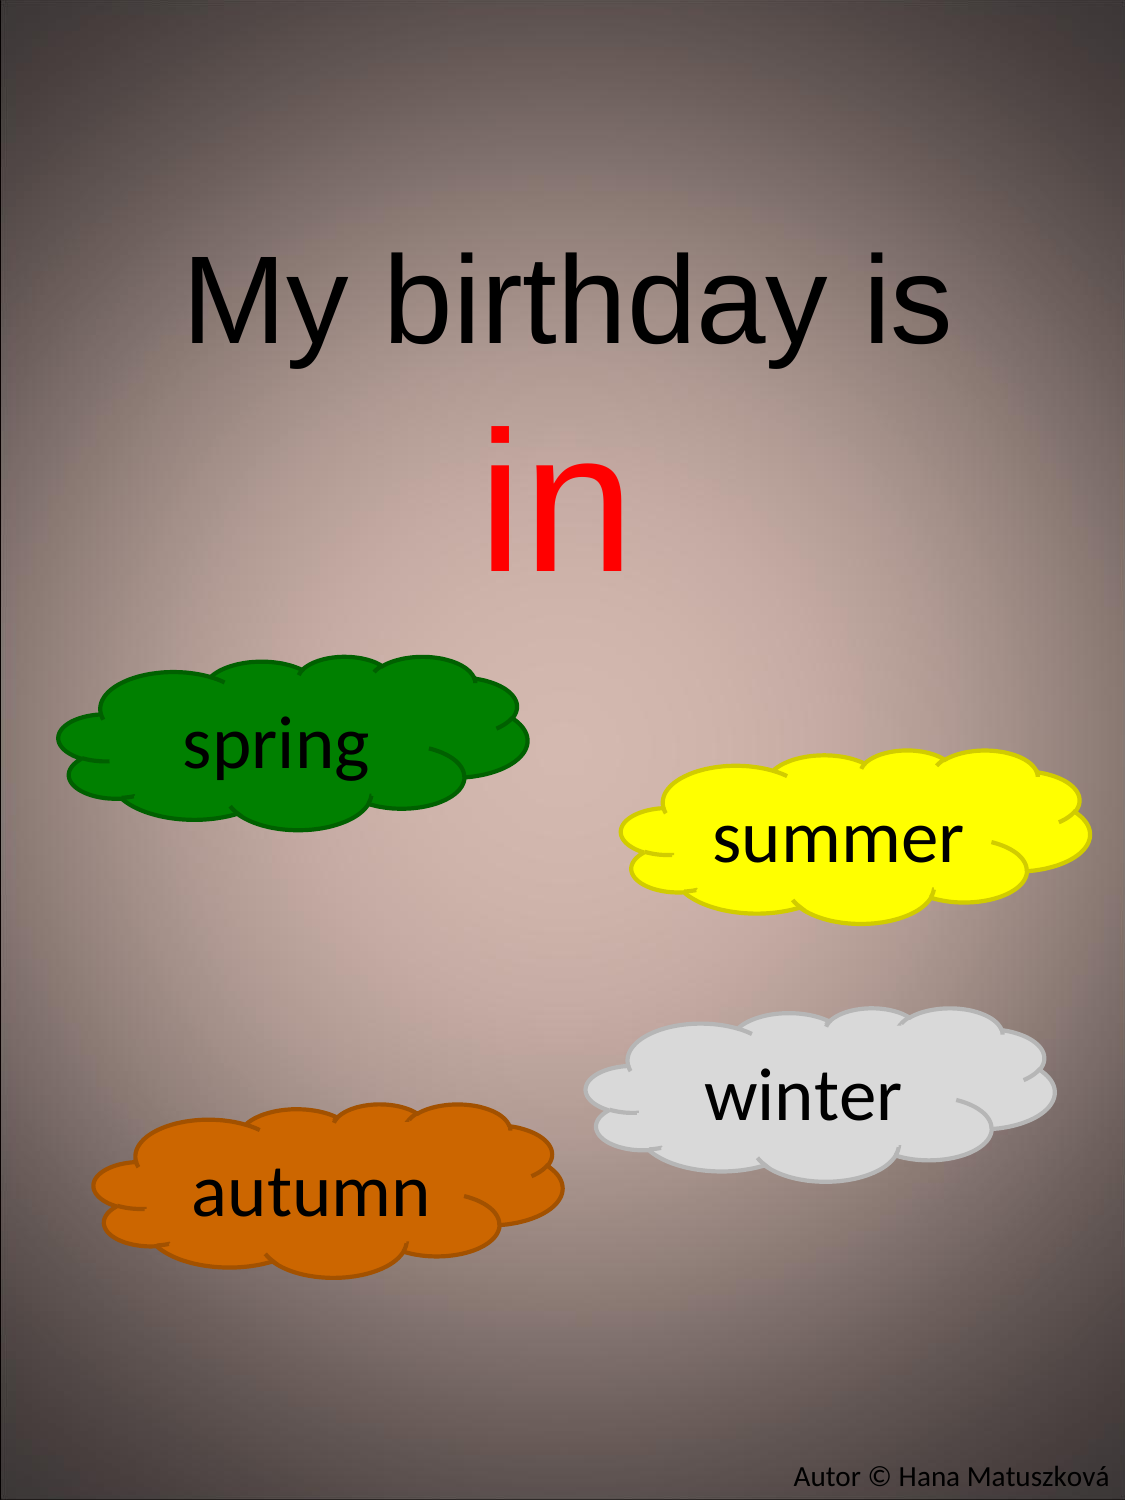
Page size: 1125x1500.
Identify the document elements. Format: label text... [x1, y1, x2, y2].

text_box winter [585, 1008, 1055, 1182]
text_box in [457, 363, 657, 619]
text_box spring [58, 656, 528, 831]
text_box My birthday is [164, 210, 973, 377]
text_box summer [620, 750, 1091, 924]
text_box Autor © Hana Matuszková [778, 1449, 1125, 1500]
picture [0, 0, 1125, 1500]
text_box autumn [93, 1104, 563, 1278]
